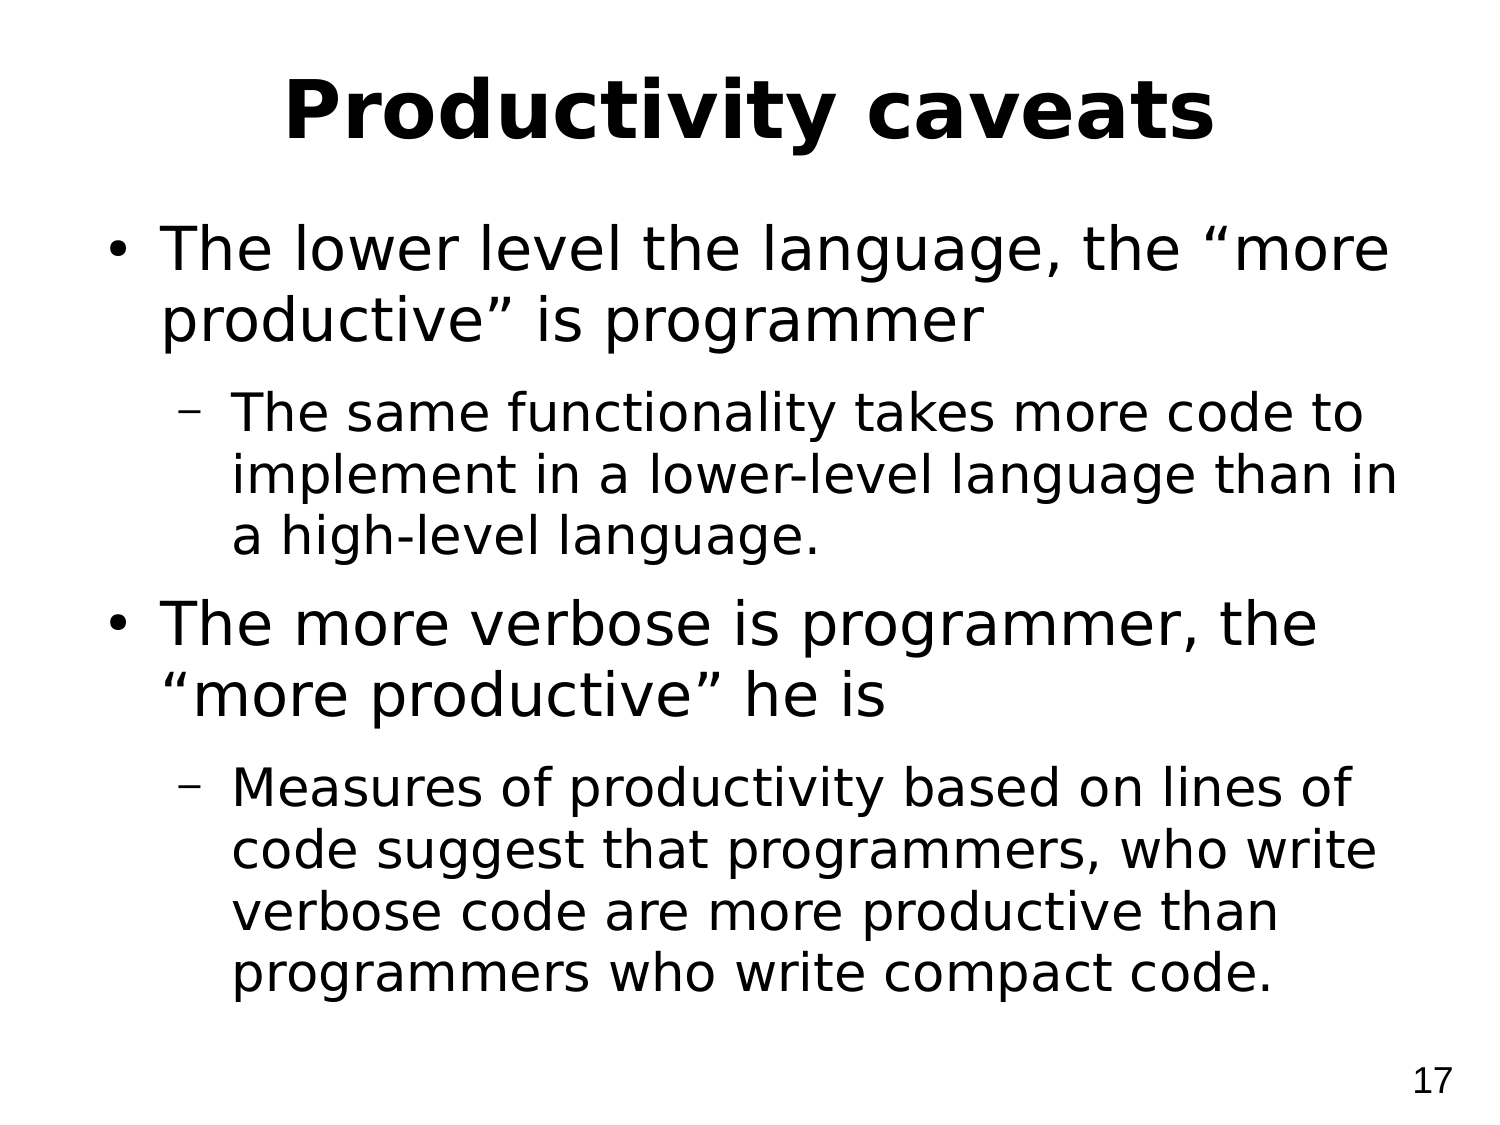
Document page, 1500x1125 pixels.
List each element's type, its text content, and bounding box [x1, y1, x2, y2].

title Productivity caveats [75, 62, 1425, 160]
list The lower level the language, the “more productive” is programmer The same functionality takes more code to implement in a lower-level language than in a high-level language. The more verbose is programmer, the “more productive” he is Measures of productivity based on lines of code suggest that programmers, who write verbose code are more productive than programmers who write compact code. [75, 206, 1425, 1093]
